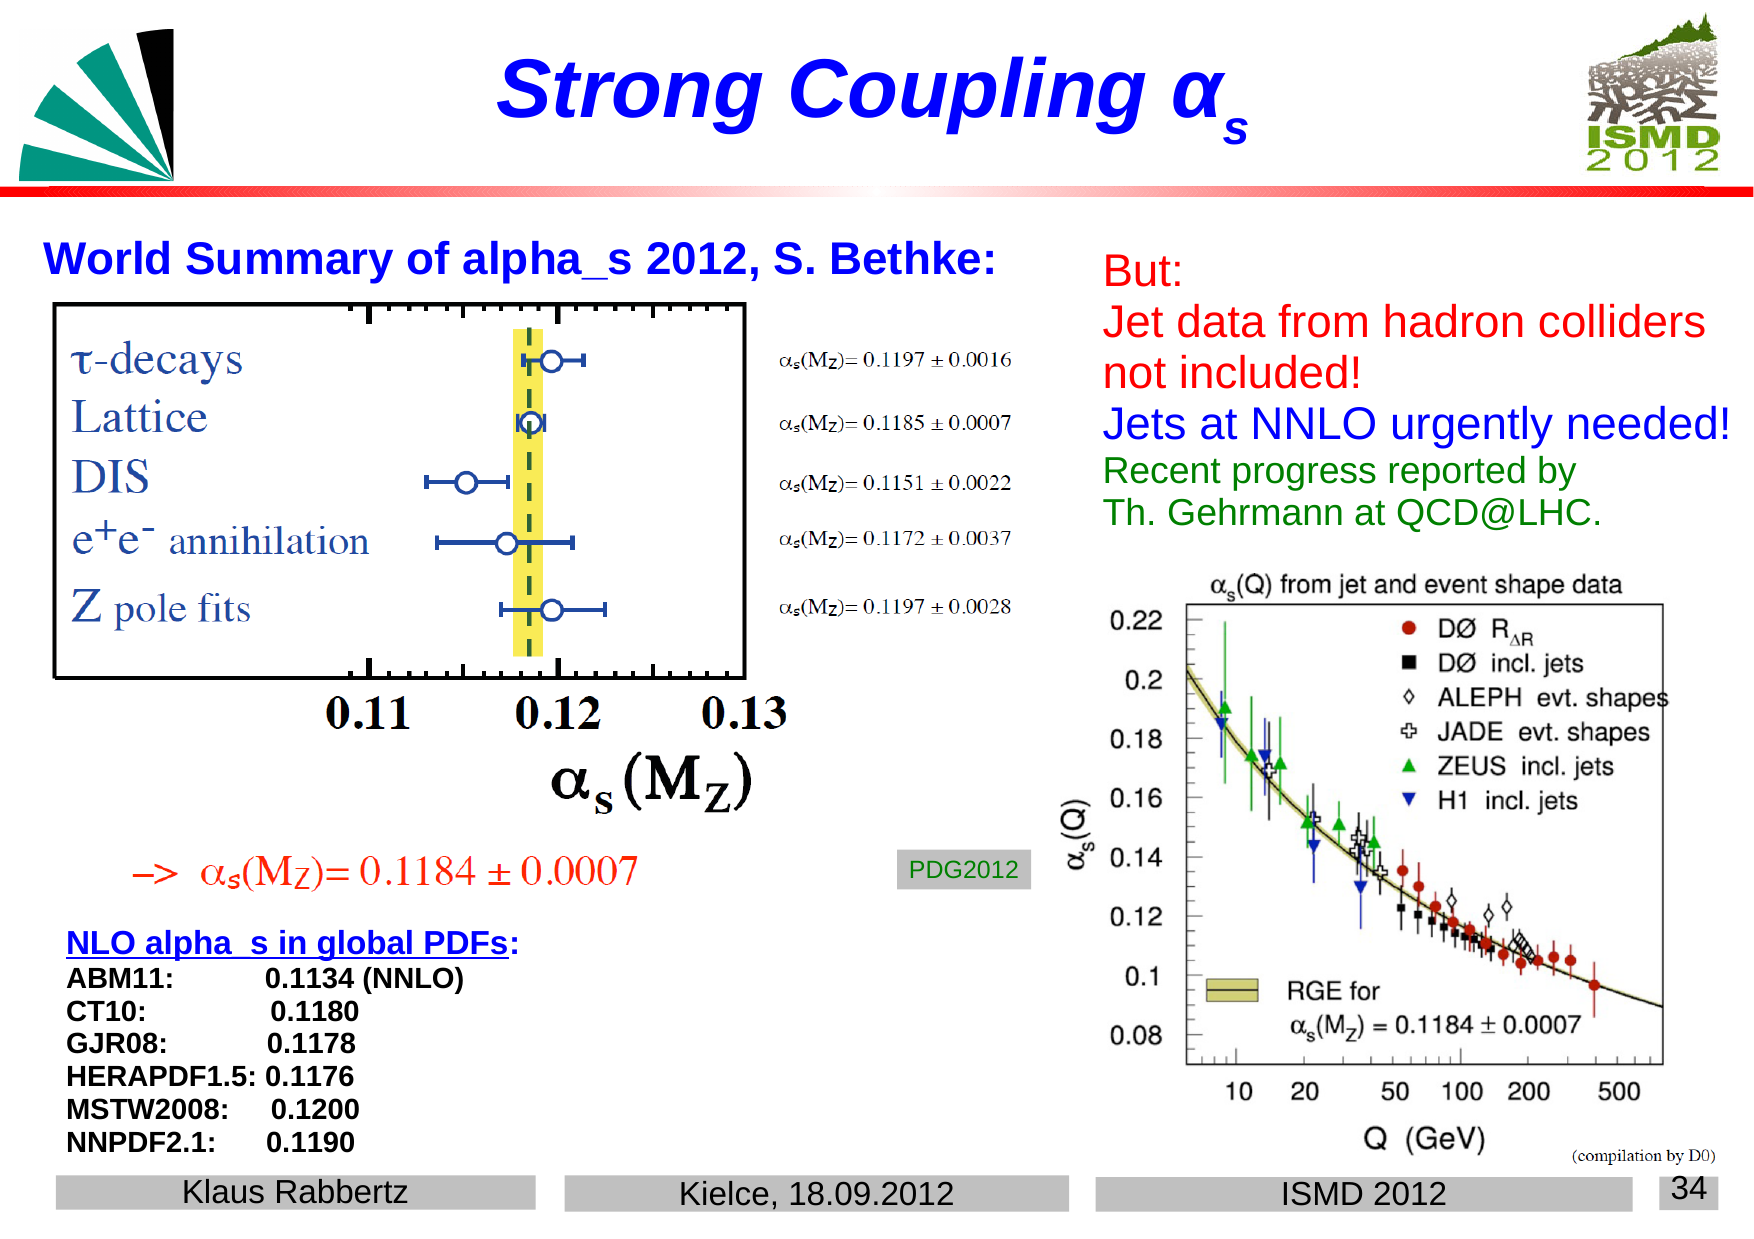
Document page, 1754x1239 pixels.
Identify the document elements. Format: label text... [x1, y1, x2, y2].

picture [19, 29, 174, 183]
title Strong Coupling αs [220, 16, 1525, 182]
picture [1054, 565, 1724, 1169]
text_box NLO alpha_s in global PDFs: ABM11: 0.1134 (NNLO) CT10: 0.1180 GJR08: 0.1178 HERAPDF1.5: 0.1176 MSTW2008: 0.1200 NNPDF2.1: 0.1190 [54, 919, 533, 1165]
picture [33, 289, 1044, 903]
text_box PDG2012 [897, 849, 1032, 890]
text_box World Summary of alpha_s 2012, S. Bethke: [31, 227, 1010, 291]
picture [1579, 5, 1727, 177]
text_box But: Jet data from hadron colliders not included! Jets at NNLO urgently needed! Recent progress reported by Th. Gehrmann at QCD@LHC. [1090, 238, 1744, 540]
